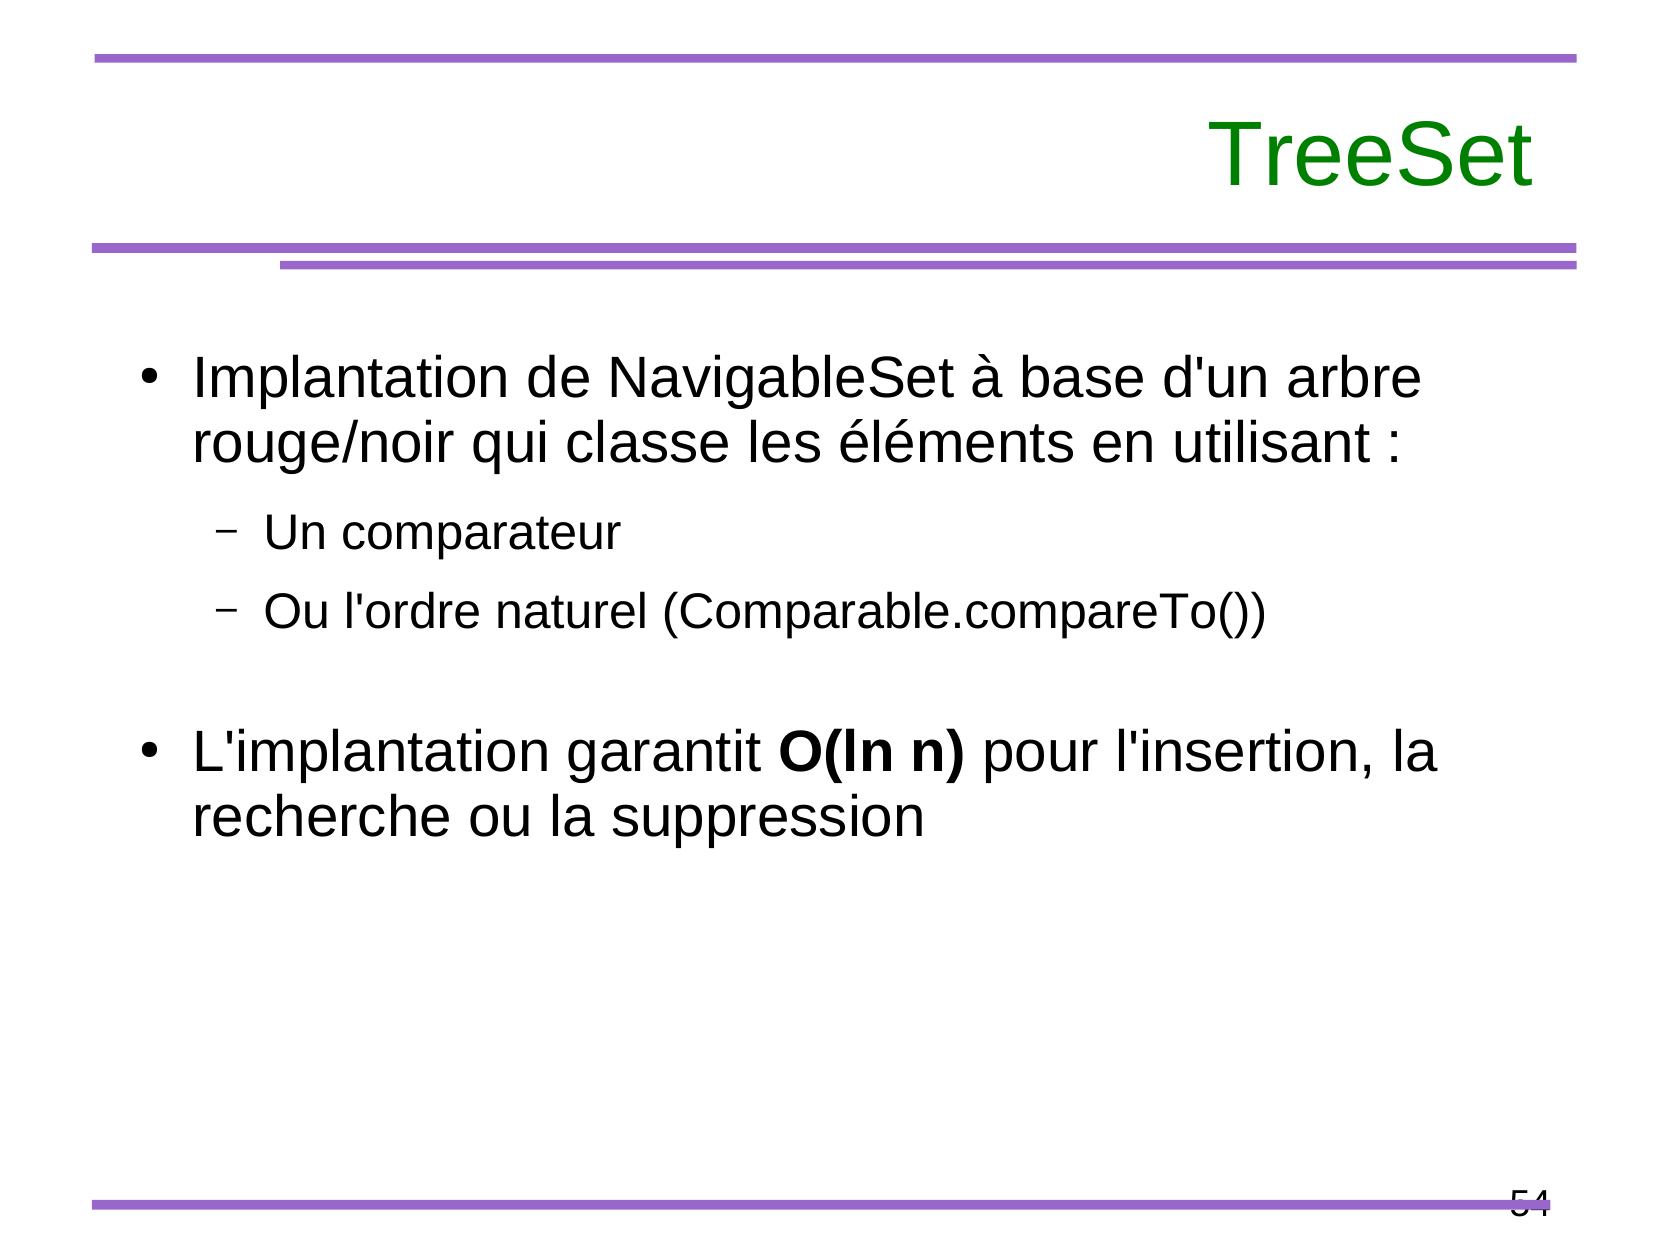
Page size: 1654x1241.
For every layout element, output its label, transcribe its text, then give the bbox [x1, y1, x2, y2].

list Implantation de NavigableSet à base d'un arbre rouge/noir qui classe les éléments en utilisant : Un comparateur Ou l'ordre naturel (Comparable.compareTo()) L'implantation garantit O(ln n) pour l'insertion, la recherche ou la suppression [121, 344, 1534, 982]
title TreeSet [121, 49, 1534, 257]
